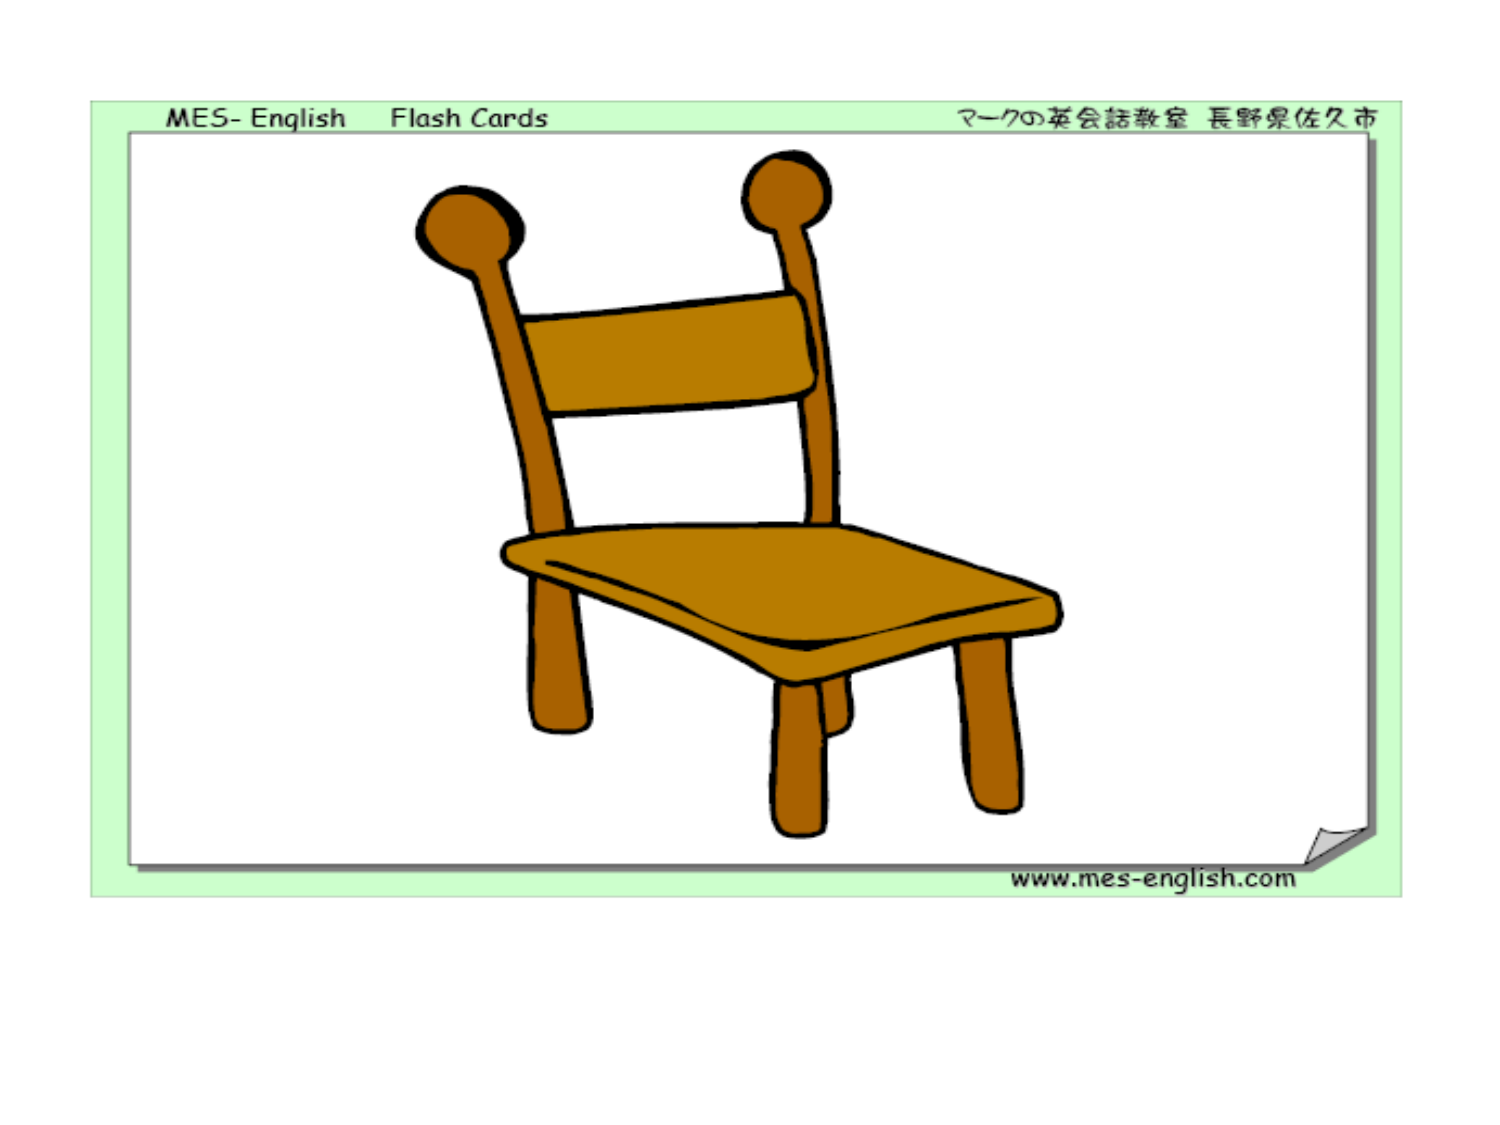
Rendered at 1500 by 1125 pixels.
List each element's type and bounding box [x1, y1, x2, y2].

picture [67, 86, 1419, 913]
